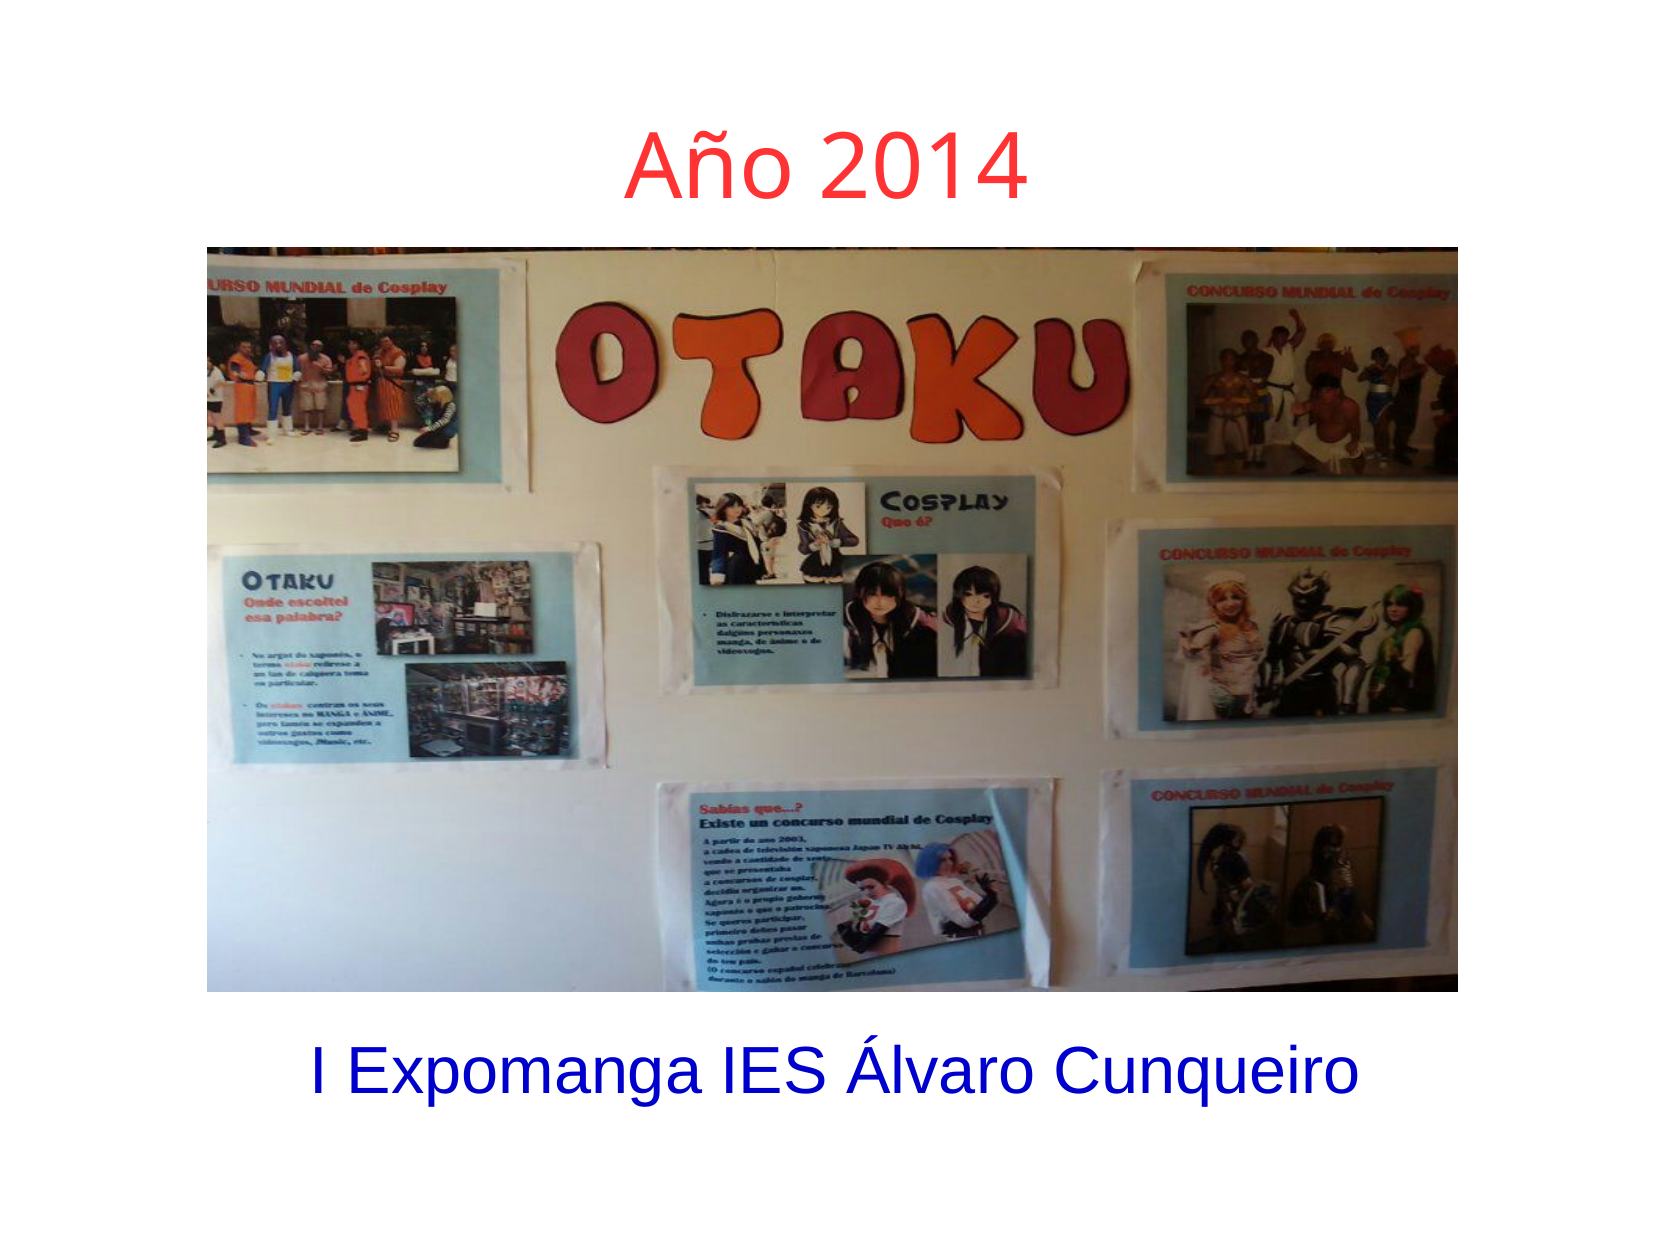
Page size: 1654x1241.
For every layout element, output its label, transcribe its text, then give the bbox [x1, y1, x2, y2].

list I Expomanga IES Álvaro Cunqueiro [82, 290, 1571, 1109]
title Año 2014 [82, 49, 1571, 257]
picture [207, 247, 1458, 992]
